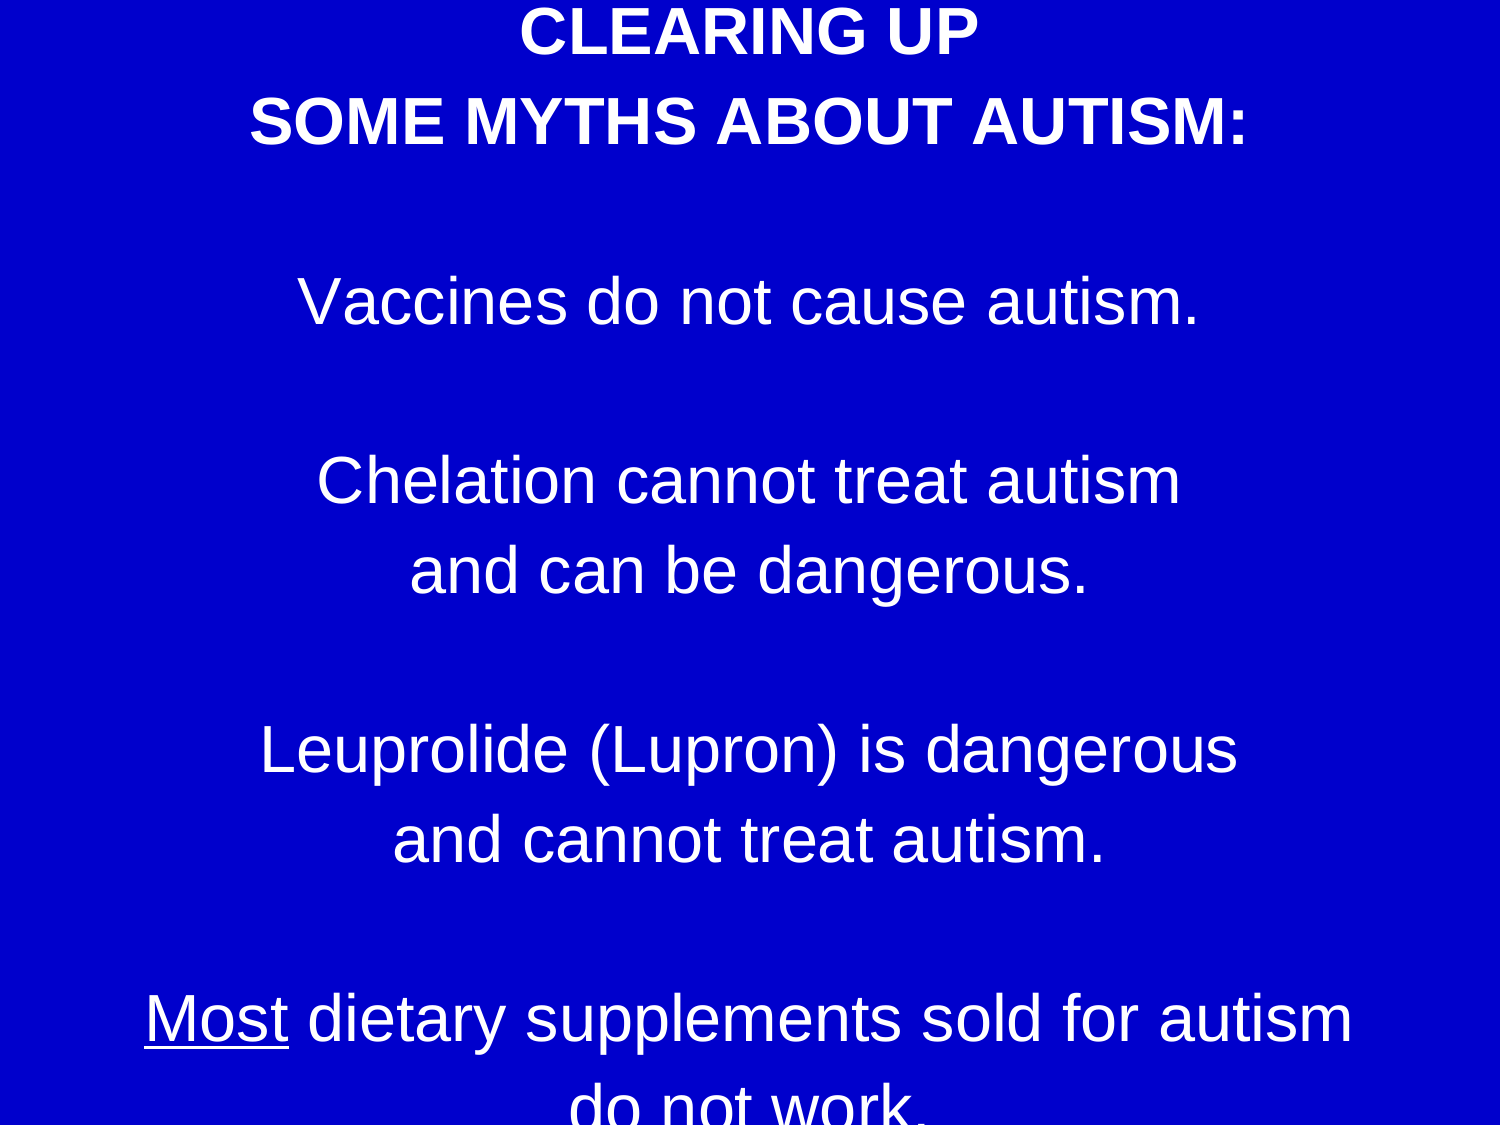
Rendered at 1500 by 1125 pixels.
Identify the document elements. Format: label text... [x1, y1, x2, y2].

title CLEARING UP SOME MYTHS ABOUT AUTISM: Vaccines do not cause autism. Chelation cannot treat autism and can be dangerous. Leuprolide (Lupron) is dangerous and cannot treat autism. Most dietary supplements sold for autism do not work. [0, 41, 1500, 1085]
